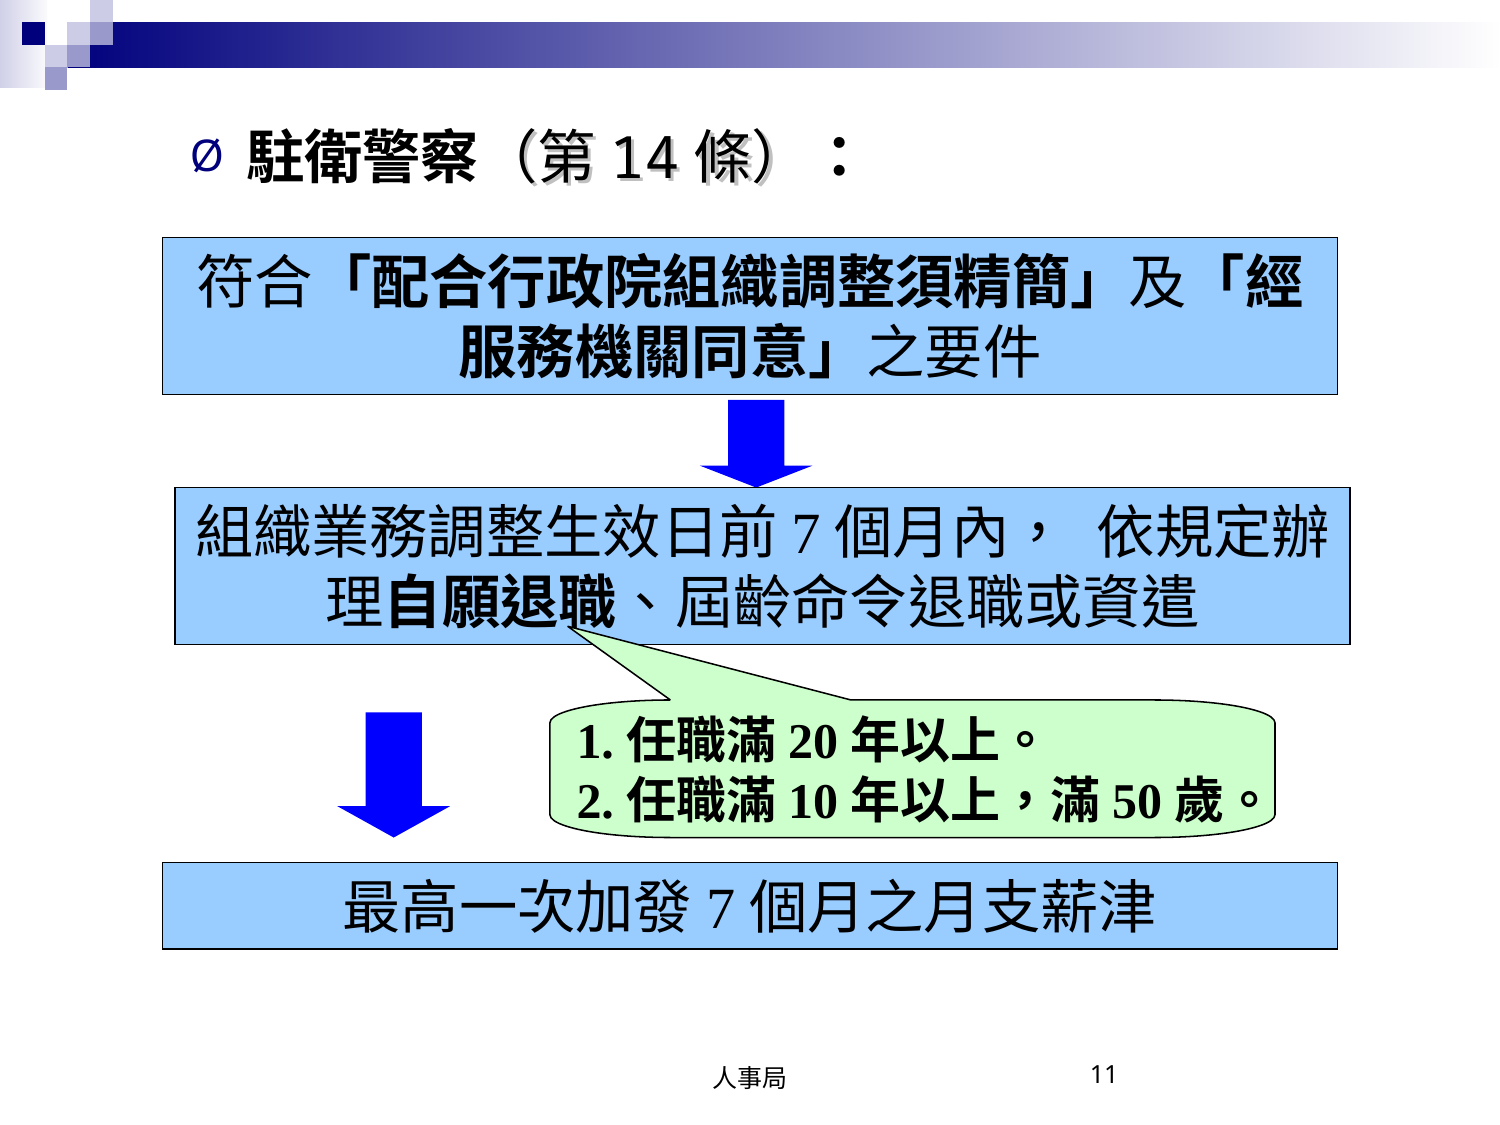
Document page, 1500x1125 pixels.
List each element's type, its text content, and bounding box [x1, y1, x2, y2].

text_box 最高一次加發7個月之月支薪津 [162, 862, 1338, 950]
text_box 1.任職滿20年以上。 2.任職滿10年以上，滿50歲。 [549, 626, 1276, 838]
text_box [337, 712, 451, 838]
text_box 人事局 [512, 1025, 988, 1101]
text_box 駐衛警察（第14條）： [175, 112, 1350, 225]
text_box 符合「配合行政院組織調整須精簡」及「經服務機關同意」之要件 [162, 237, 1338, 395]
text_box [1074, 1025, 1426, 1101]
text_box 組織業務調整生效日前7個月內， 依規定辦理自願退職、屆齡命令退職或資遣 [174, 487, 1351, 645]
text_box [699, 399, 813, 487]
